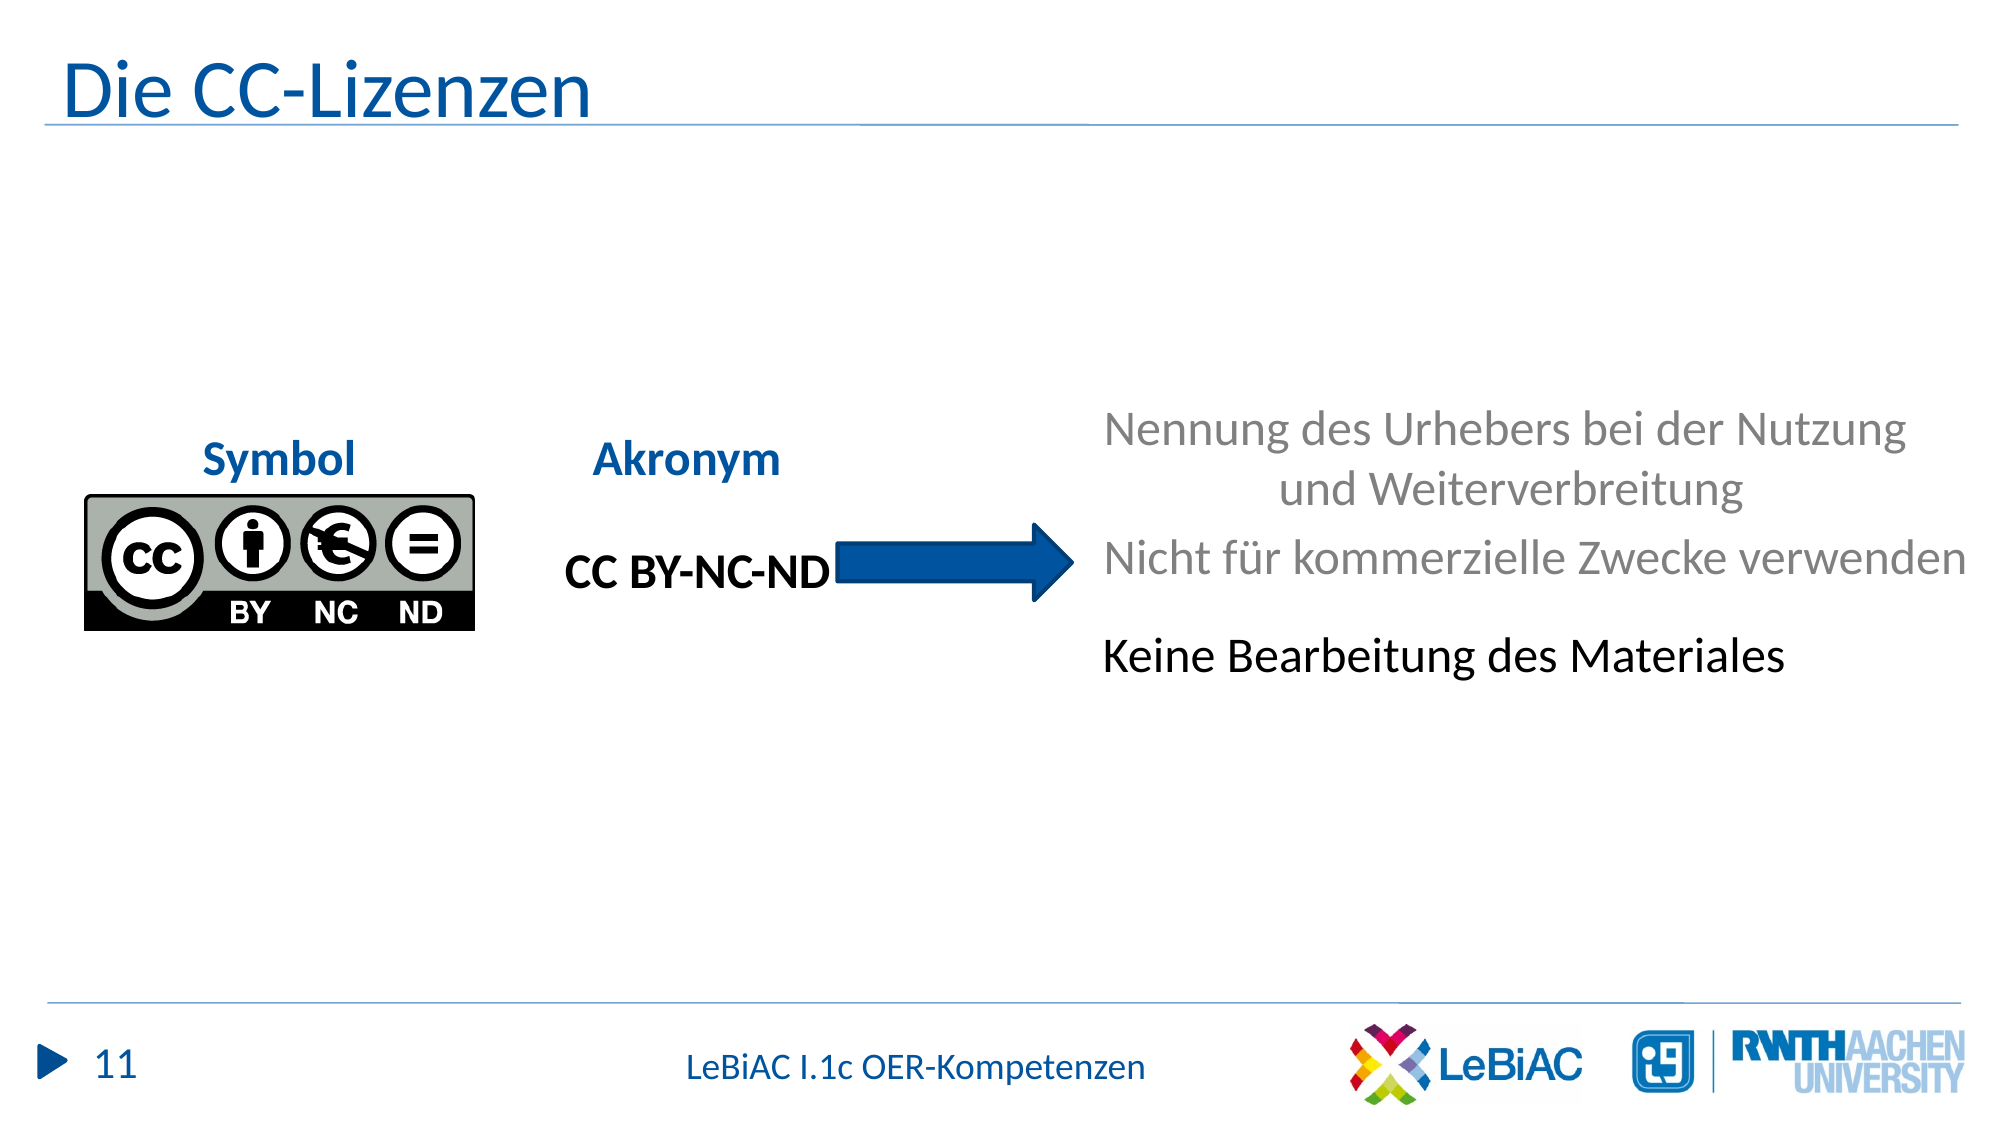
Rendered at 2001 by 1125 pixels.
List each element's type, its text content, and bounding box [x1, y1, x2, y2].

text_box CC BY-NC-ND [550, 530, 846, 606]
picture [1350, 1024, 1582, 1105]
text_box [837, 524, 1072, 601]
text_box Akronym [577, 417, 797, 493]
text_box Keine Bearbeitung des Materiales [1088, 615, 1813, 691]
text_box Nennung des Urhebers bei der Nutzung und Weiterverbreitung [1089, 388, 1934, 517]
picture [84, 494, 475, 631]
text_box Symbol [187, 417, 372, 493]
title Die CC-Lizenzen [47, 42, 1959, 125]
picture [1631, 1028, 1966, 1094]
text_box Nicht für kommerzielle Zwecke verwenden [1089, 517, 1984, 592]
